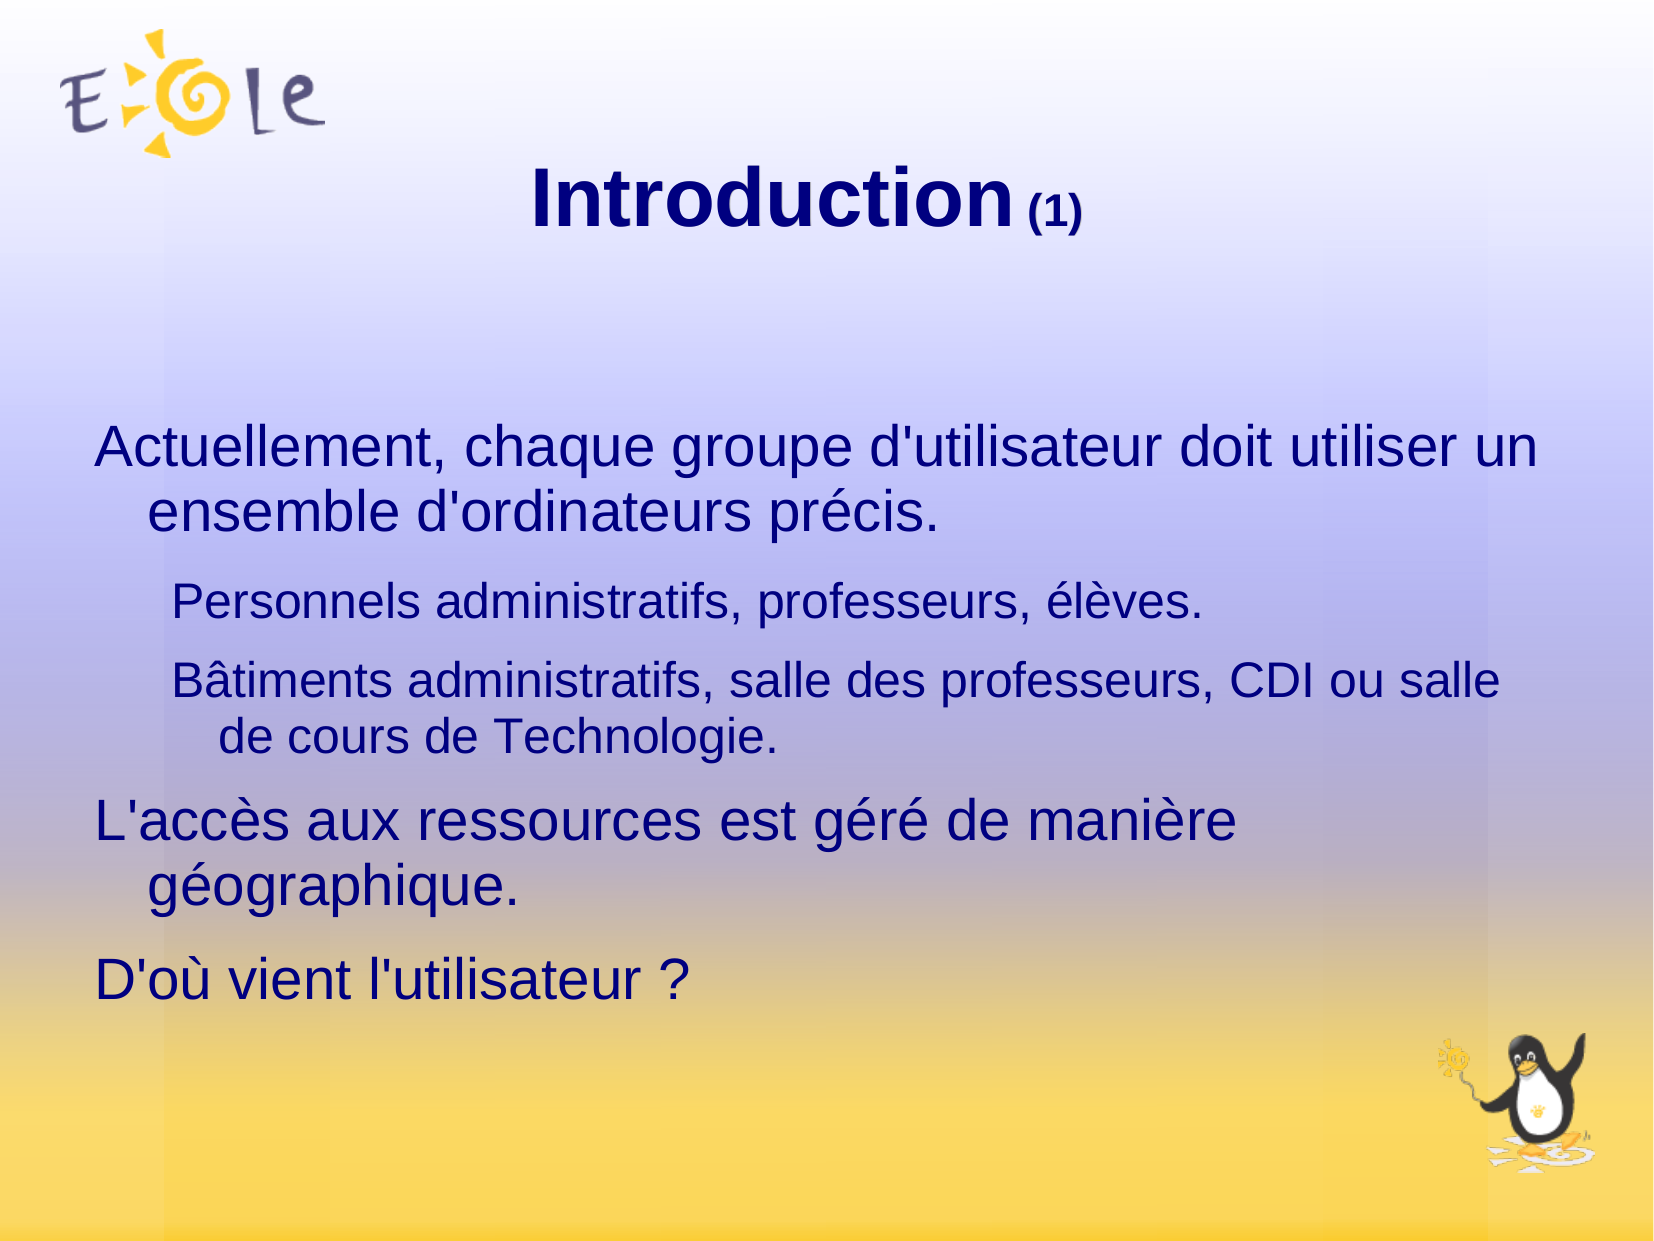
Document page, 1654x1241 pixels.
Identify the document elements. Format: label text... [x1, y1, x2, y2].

list Actuellement, chaque groupe d'utilisateur doit utiliser un ensemble d'ordinateurs précis. Personnels administratifs, professeurs, élèves. Bâtiments administratifs, salle des professeurs, CDI ou salle de cours de Technologie. L'accès aux ressources est géré de manière géographique. D'où vient l'utilisateur ? [76, 413, 1566, 1232]
text_box Introduction (1) [515, 143, 1123, 266]
picture [0, 0, 1654, 1241]
